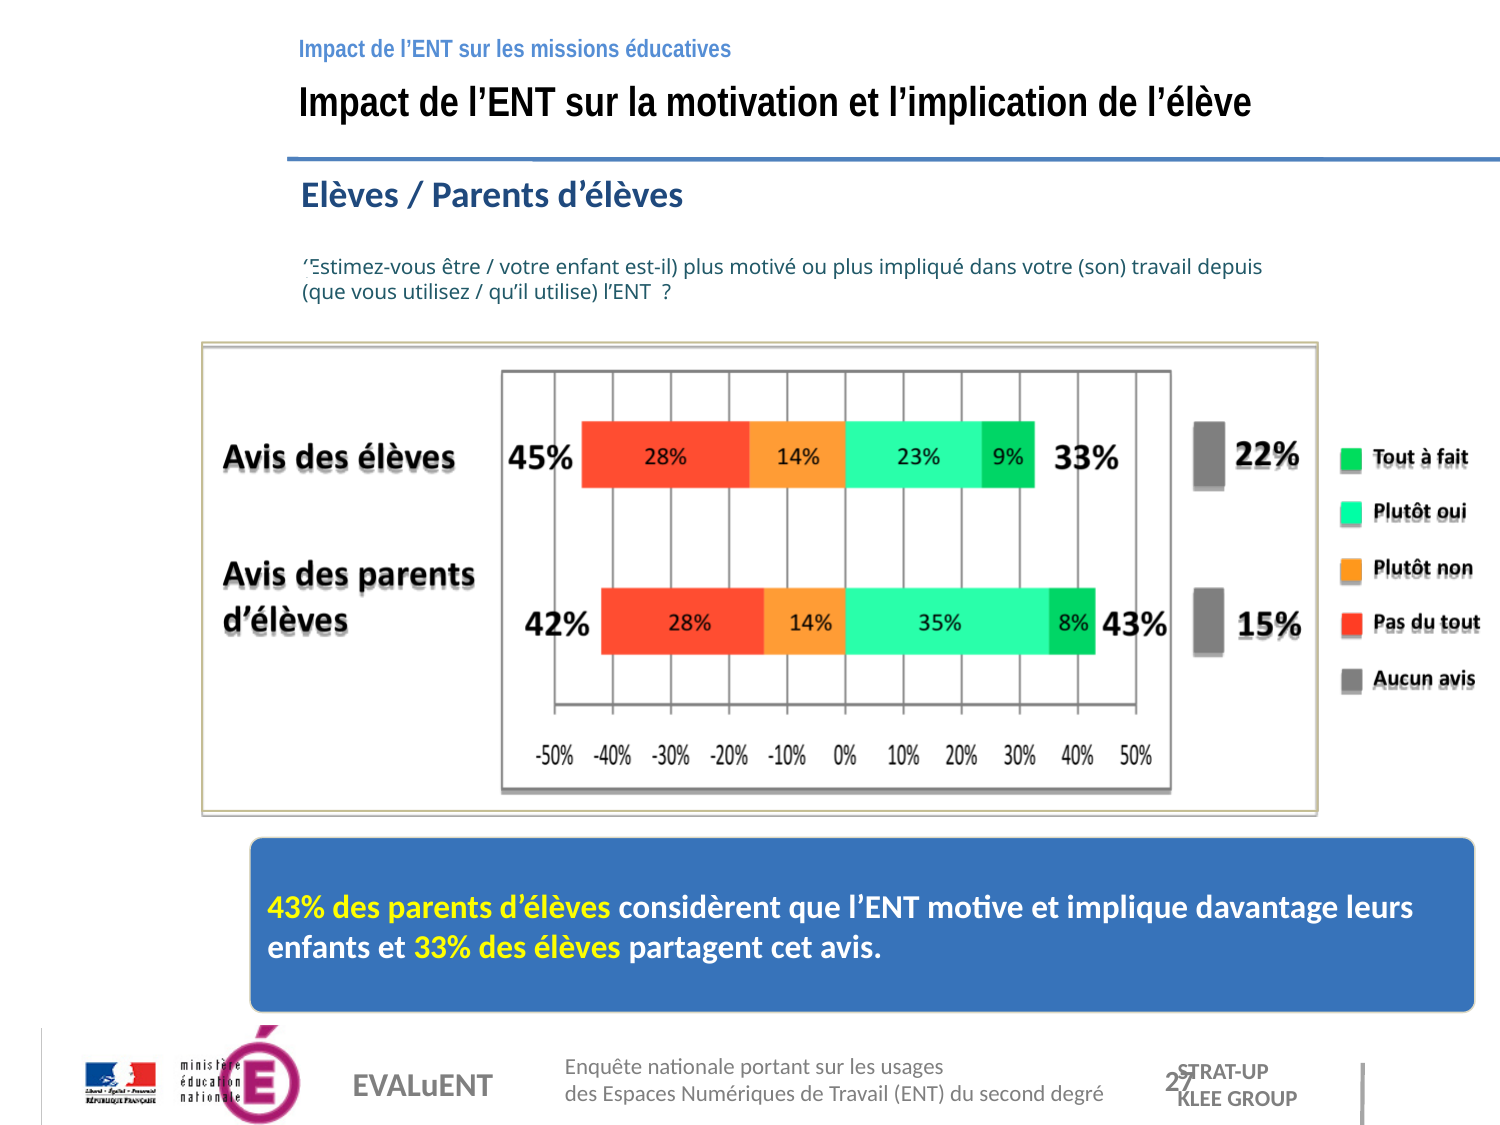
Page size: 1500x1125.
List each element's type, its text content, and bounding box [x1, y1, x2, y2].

text_box Elèves / Parents d’élèves [286, 162, 702, 224]
text_box [1074, 1050, 1426, 1110]
text_box (Estimez-vous être / votre enfant est-il) plus motivé ou plus impliqué dans votre (son) travail depuis (que vous utilisez / qu’il utilise) l’ENT ? [287, 245, 1375, 312]
text_box 43% des parents d’élèves considèrent que l’ENT motive et implique davantage leurs enfants et 33% des élèves partagent cet avis. [249, 837, 1475, 1013]
picture [200, 339, 1500, 813]
text_box Impact de l’ENT sur les missions éducatives Impact de l’ENT sur la motivation et l’implication de l’élève [284, 25, 1455, 100]
